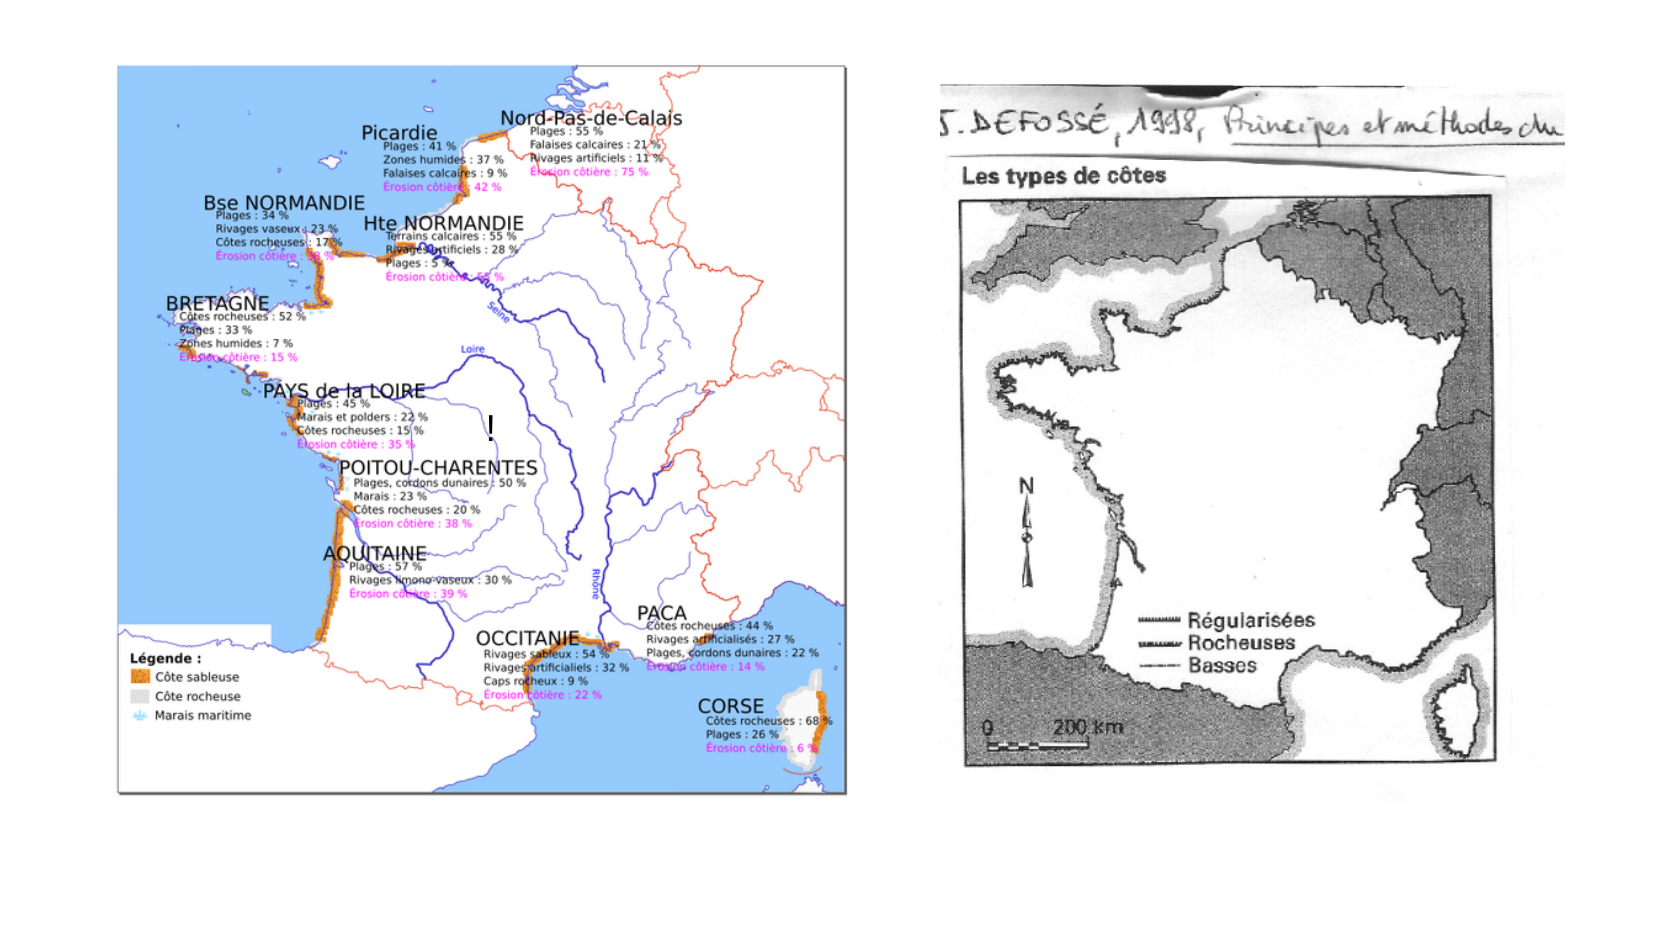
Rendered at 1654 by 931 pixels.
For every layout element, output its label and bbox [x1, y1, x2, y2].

picture [29, 58, 1565, 802]
